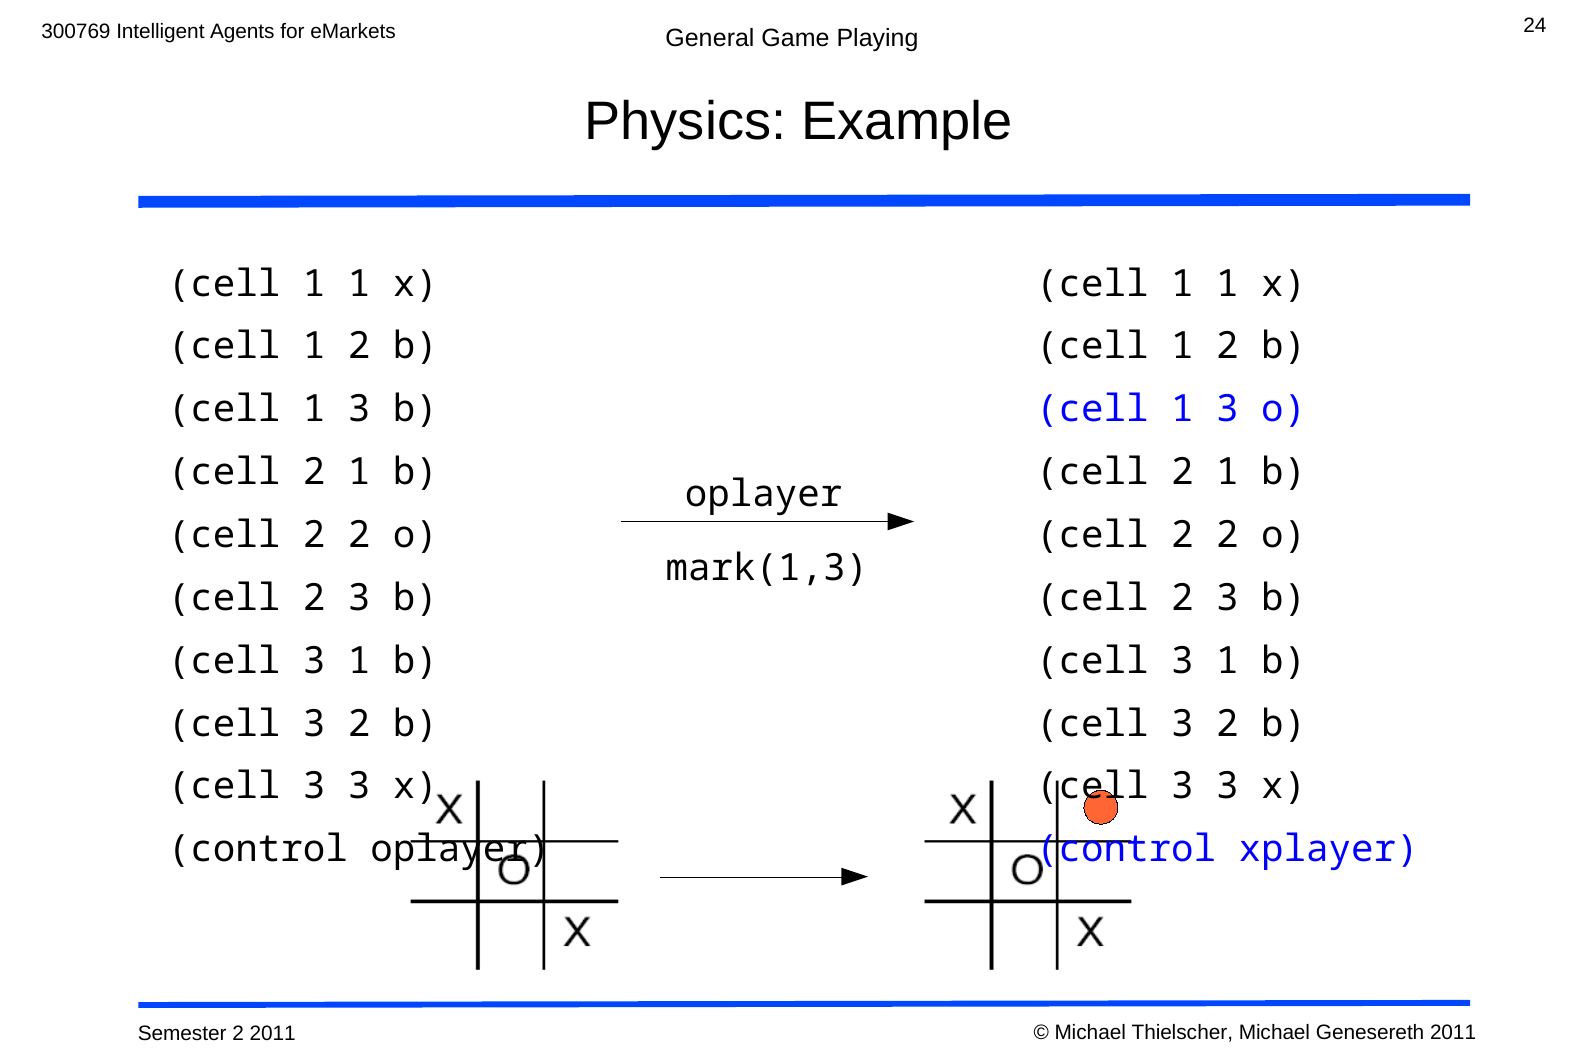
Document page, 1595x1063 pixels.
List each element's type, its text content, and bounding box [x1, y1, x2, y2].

list (cell 1 1 x) (cell 1 2 b) (cell 1 3 o) (cell 2 1 b) (cell 2 2 o) (cell 2 3 b) (cell 3 1 b) (cell 3 2 b) (cell 3 3 x) (control xplayer) [1018, 256, 1595, 862]
list mark(1,3) [800, 540, 909, 628]
list (cell 1 1 x) (cell 1 2 b) (cell 1 3 b) (cell 2 1 b) (cell 2 2 o) (cell 2 3 b) (cell 3 1 b) (cell 3 2 b) (cell 3 3 x) (control oplayer) [150, 256, 800, 862]
picture [373, 862, 651, 983]
title Physics: Example [118, 51, 1480, 190]
picture [887, 770, 1164, 983]
list oplayer [800, 466, 928, 554]
